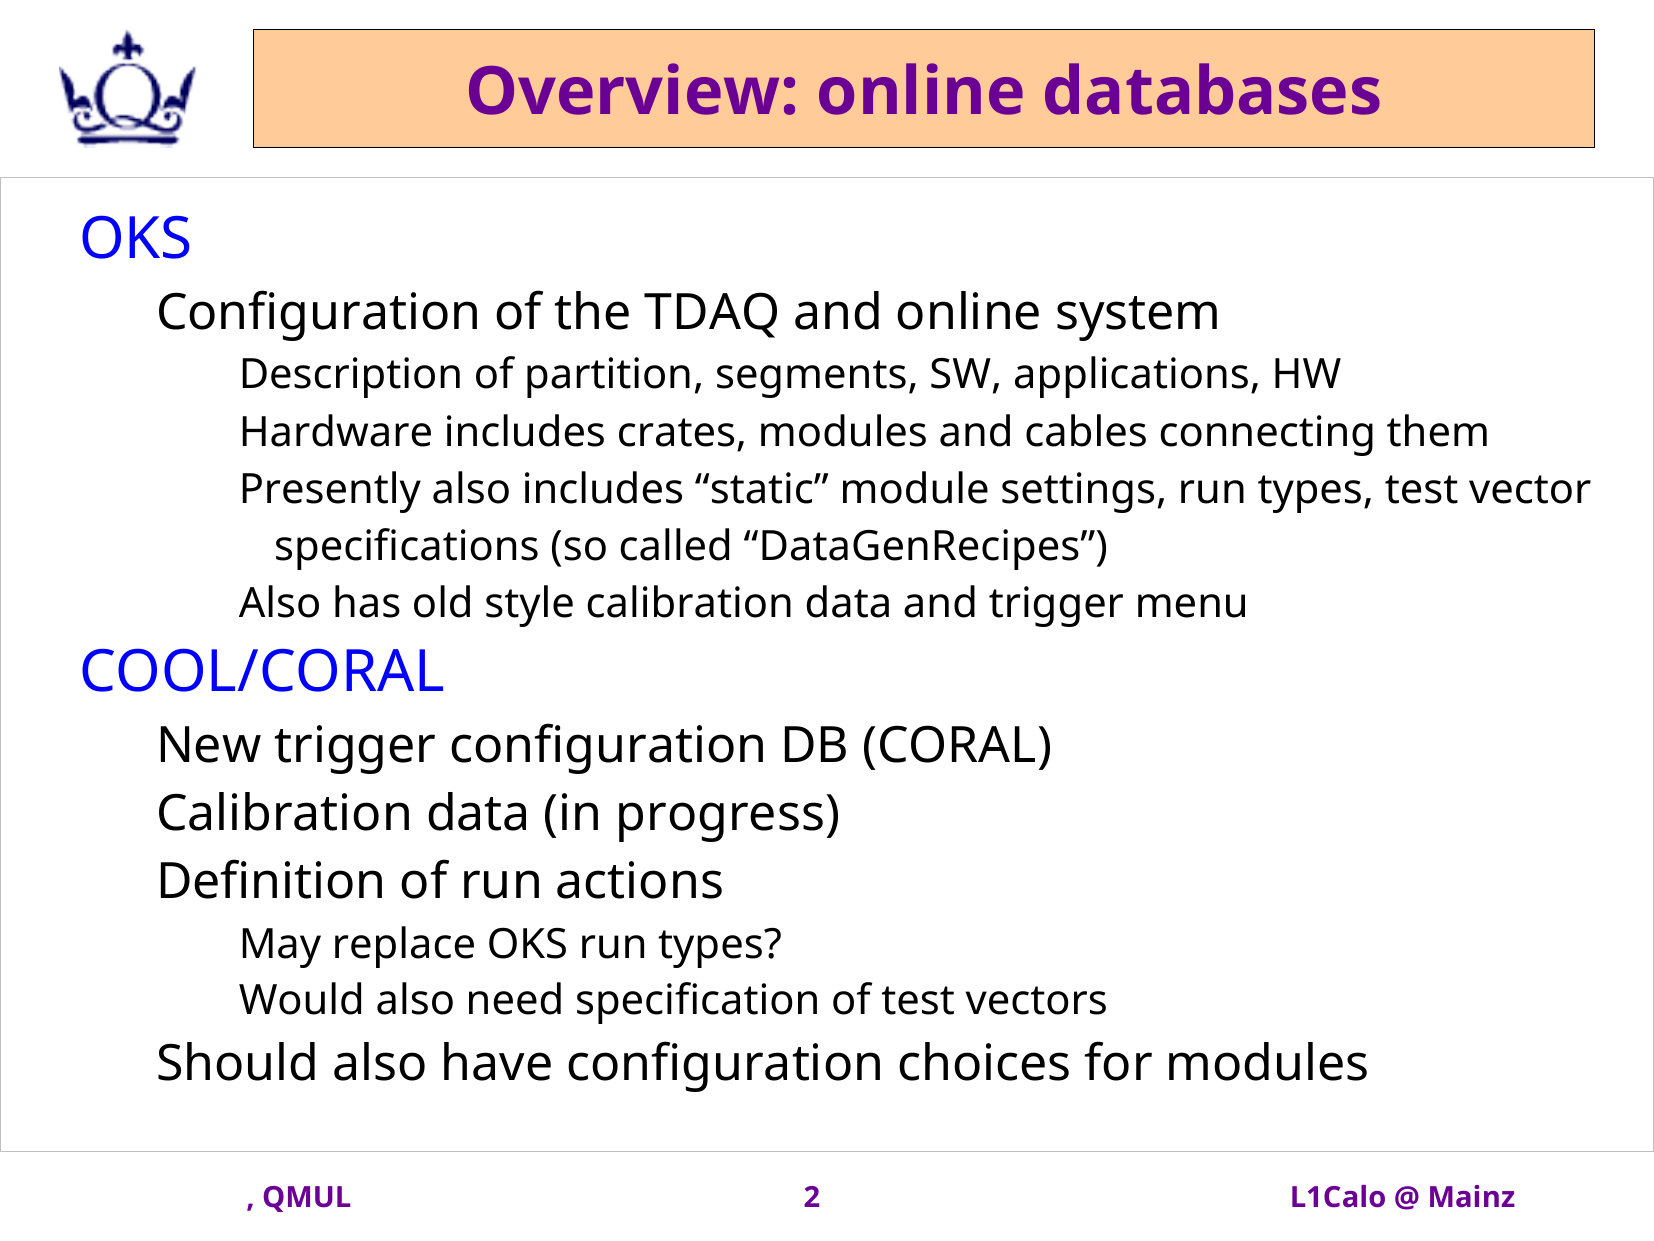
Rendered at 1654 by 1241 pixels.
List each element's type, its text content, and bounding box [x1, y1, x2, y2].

list OKS Configuration of the TDAQ and online system Description of partition, segments, SW, applications, HW Hardware includes crates, modules and cables connecting them Presently also includes “static” module settings, run types, test vector specifications (so called “DataGenRecipes”) Also has old style calibration data and trigger menu COOL/CORAL New trigger configuration DB (CORAL) Calibration data (in progress) Definition of run actions May replace OKS run types? Would also need specification of test vectors Should also have configuration choices for modules [61, 196, 1605, 1121]
title Overview: online databases [253, 29, 1595, 148]
picture [59, 29, 200, 148]
